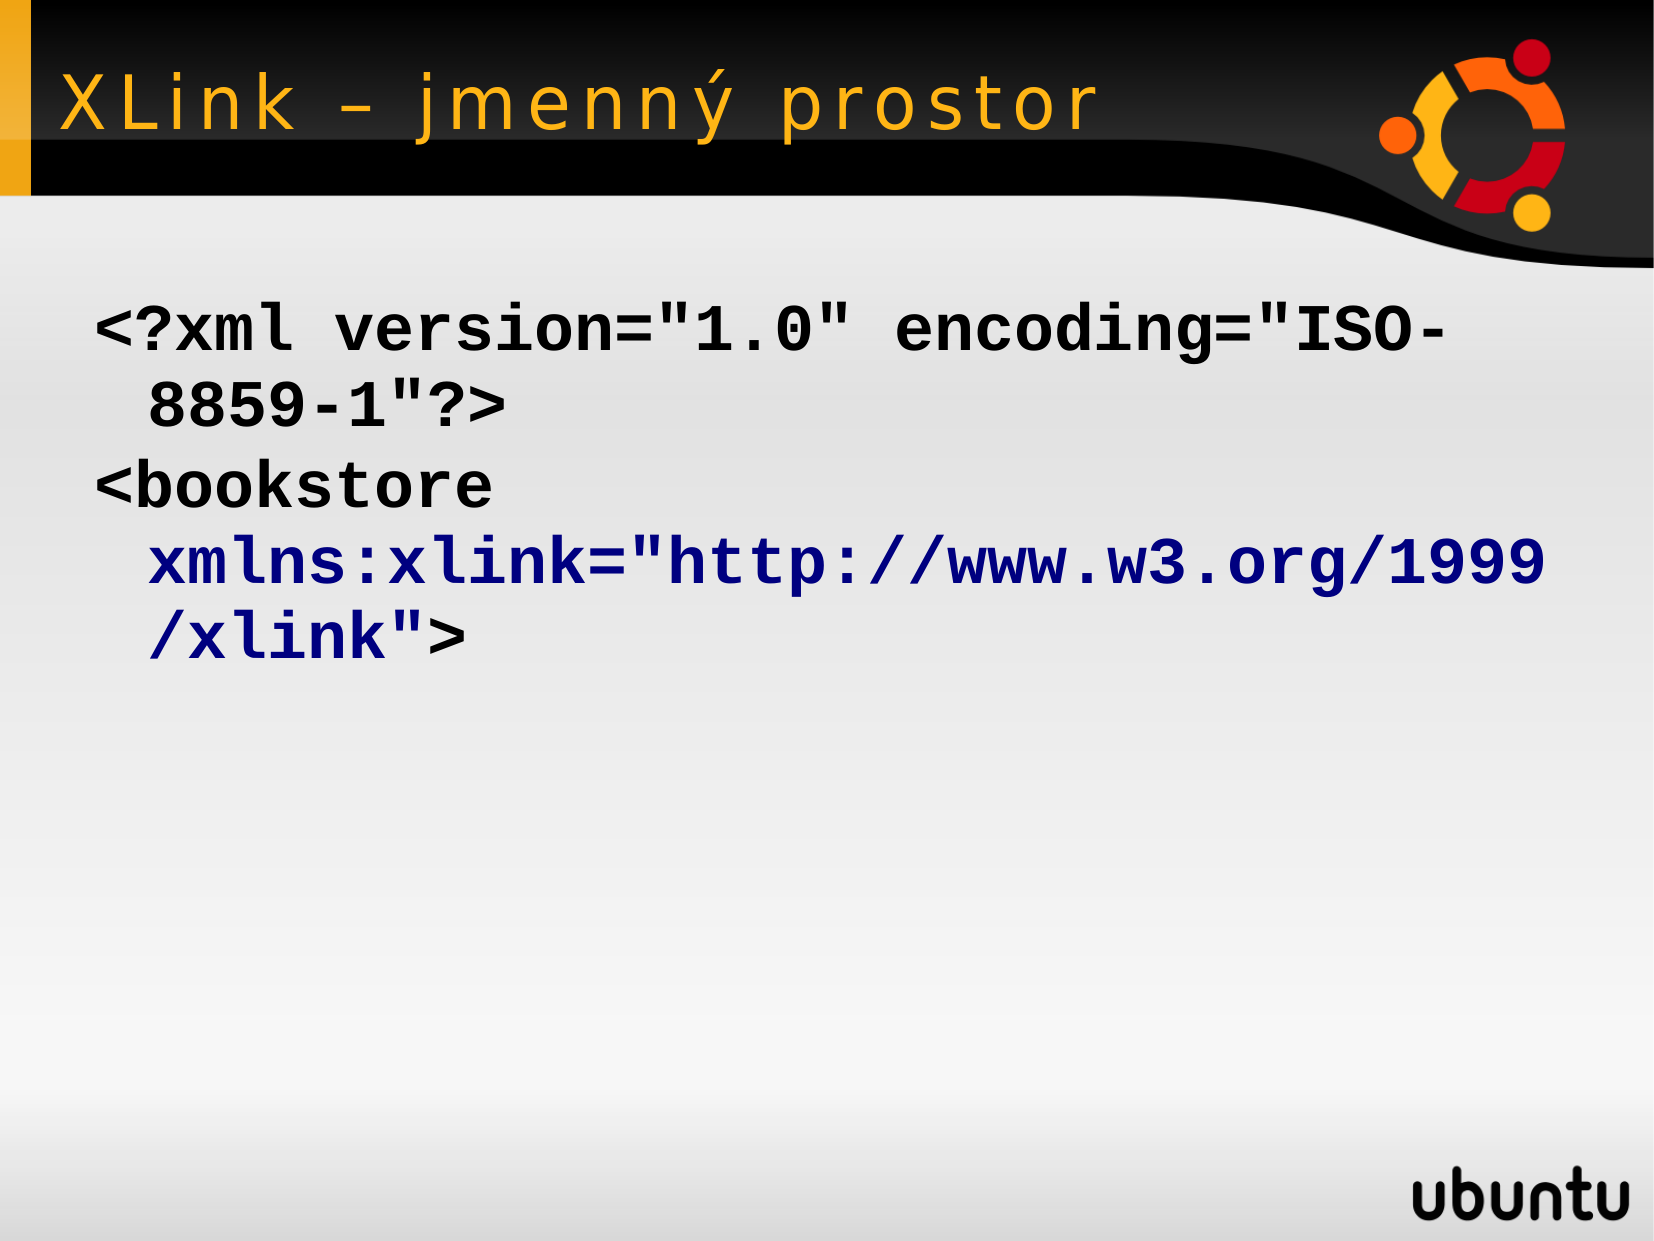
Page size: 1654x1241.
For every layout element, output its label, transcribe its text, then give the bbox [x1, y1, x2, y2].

picture [0, 0, 1654, 1241]
list <?xml version="1.0" encoding="ISO-8859-1"?> <bookstore xmlns:xlink="http://www.w3.org/1999/xlink"> [76, 295, 1565, 1114]
title XLink – jmenný prostor [59, 29, 1270, 178]
